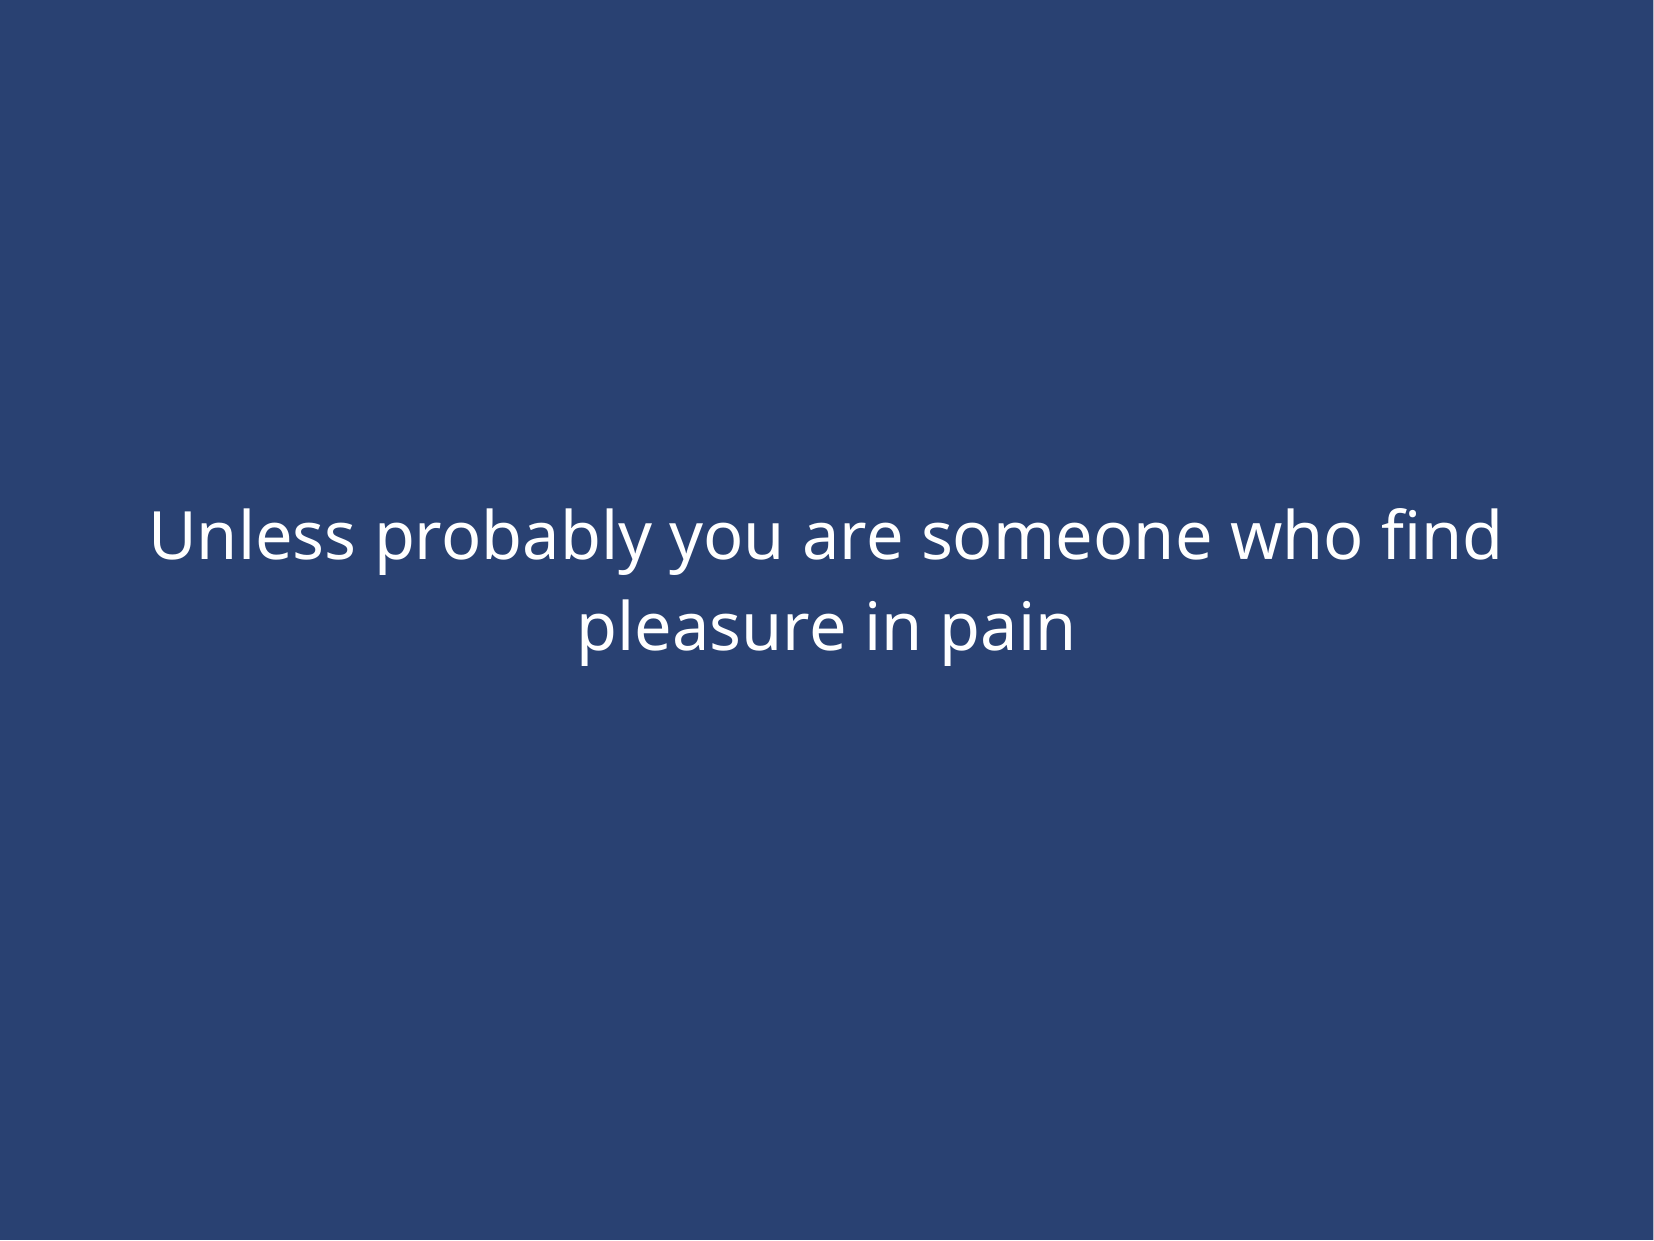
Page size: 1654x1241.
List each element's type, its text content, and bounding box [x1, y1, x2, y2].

subtitle Unless probably you are someone who find pleasure in pain [82, 49, 1571, 1109]
